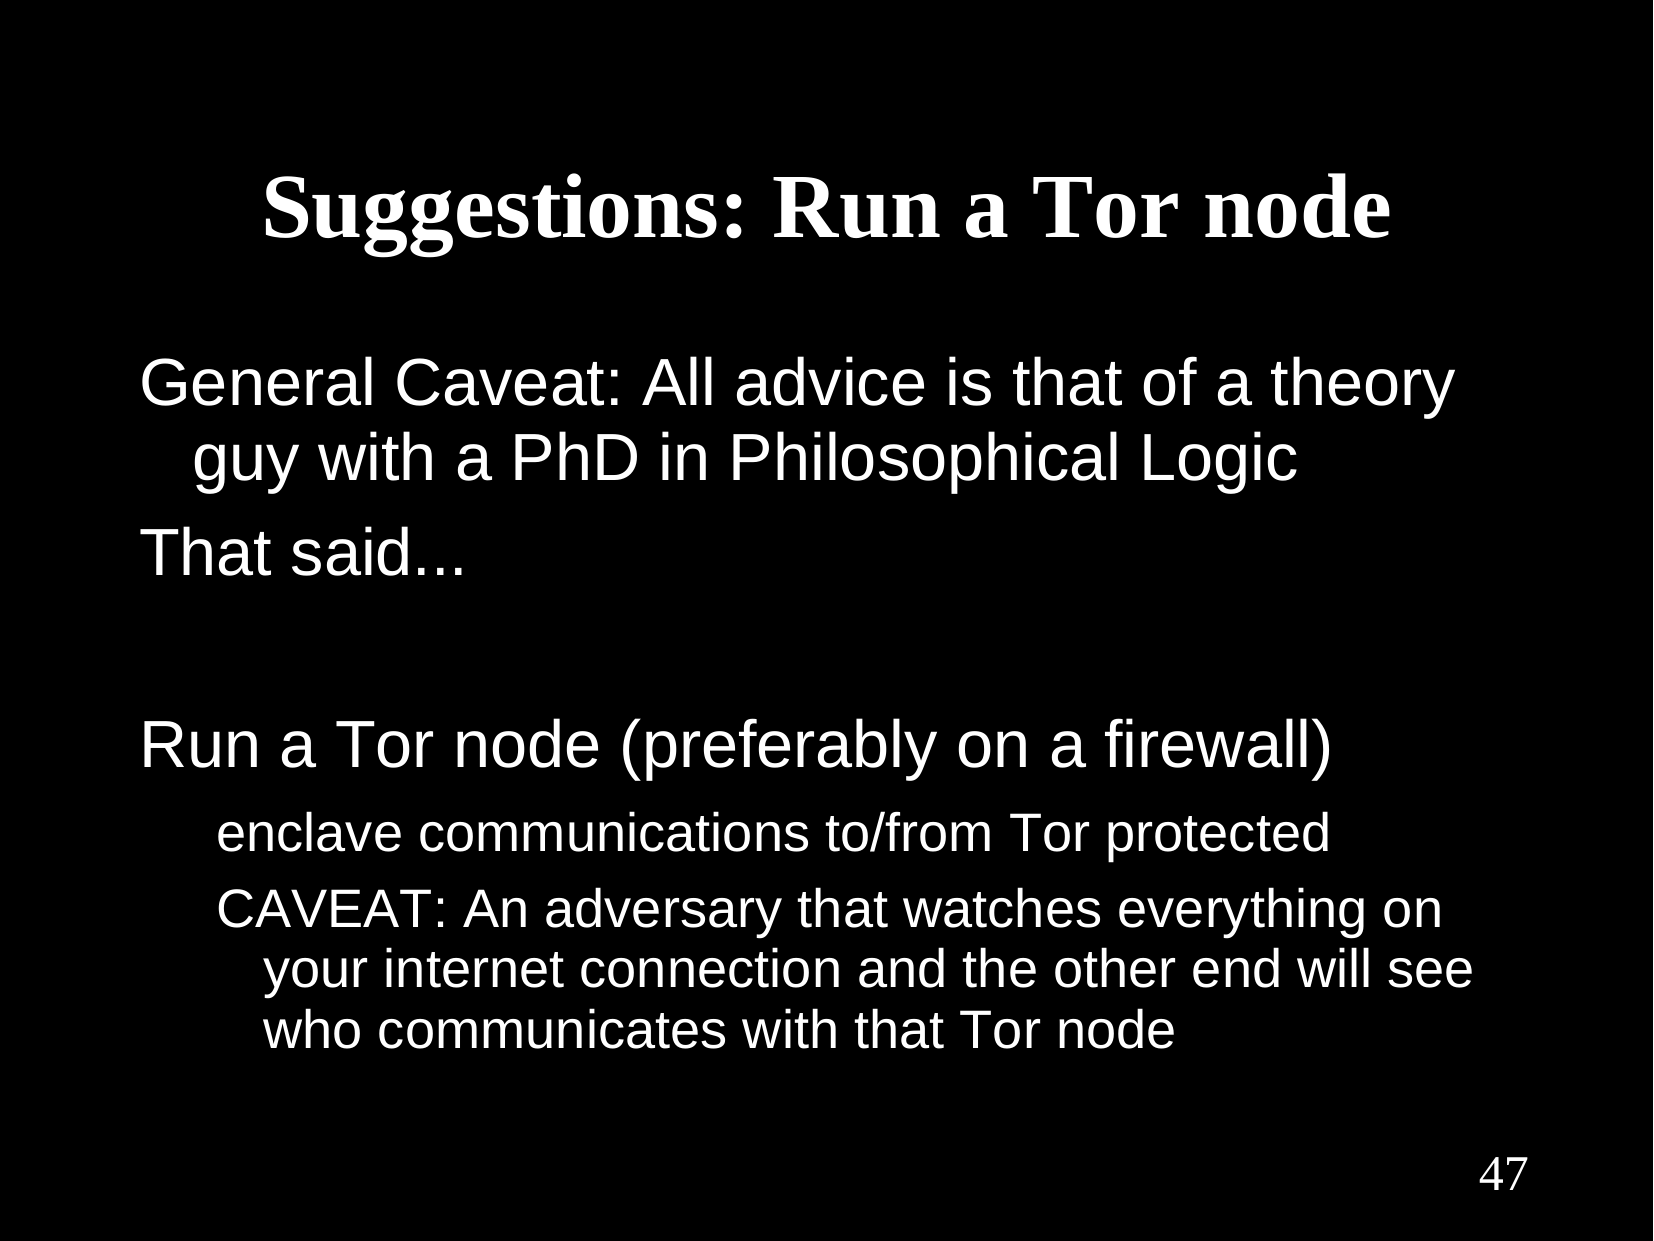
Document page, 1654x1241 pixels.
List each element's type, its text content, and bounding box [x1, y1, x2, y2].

title Suggestions: Run a Tor node [121, 102, 1534, 311]
list General Caveat: All advice is that of a theory guy with a PhD in Philosophical Logic That said... Run a Tor node (preferably on a firewall) enclave communications to/from Tor protected CAVEAT: An adversary that watches everything on your internet connection and the other end will see who communicates with that Tor node [121, 344, 1534, 1127]
